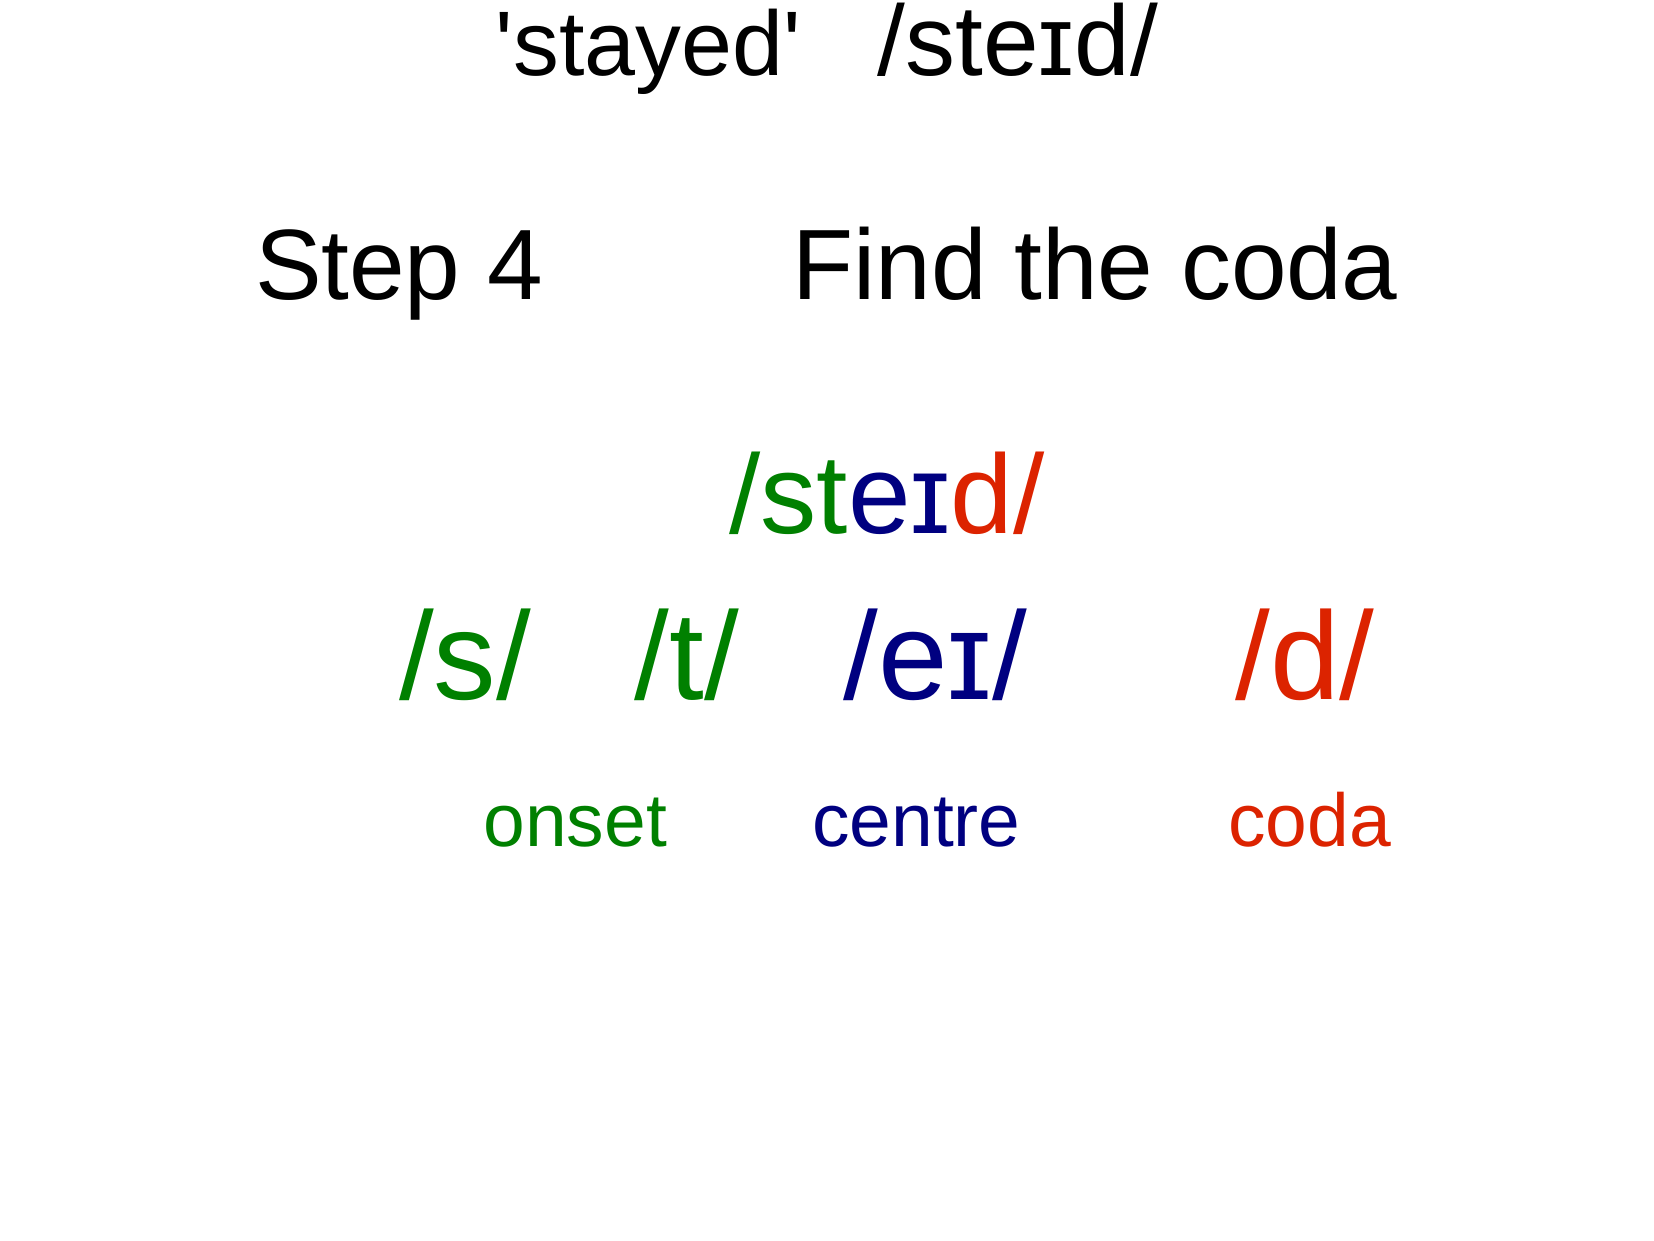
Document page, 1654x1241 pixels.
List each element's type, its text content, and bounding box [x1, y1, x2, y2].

title 'stayed' /steɪd/ Step 4 Find the coda [82, 0, 1571, 321]
list /steɪd/ /s/ /t/ /eɪ/ /d/ onset centre coda [107, 431, 1596, 1163]
